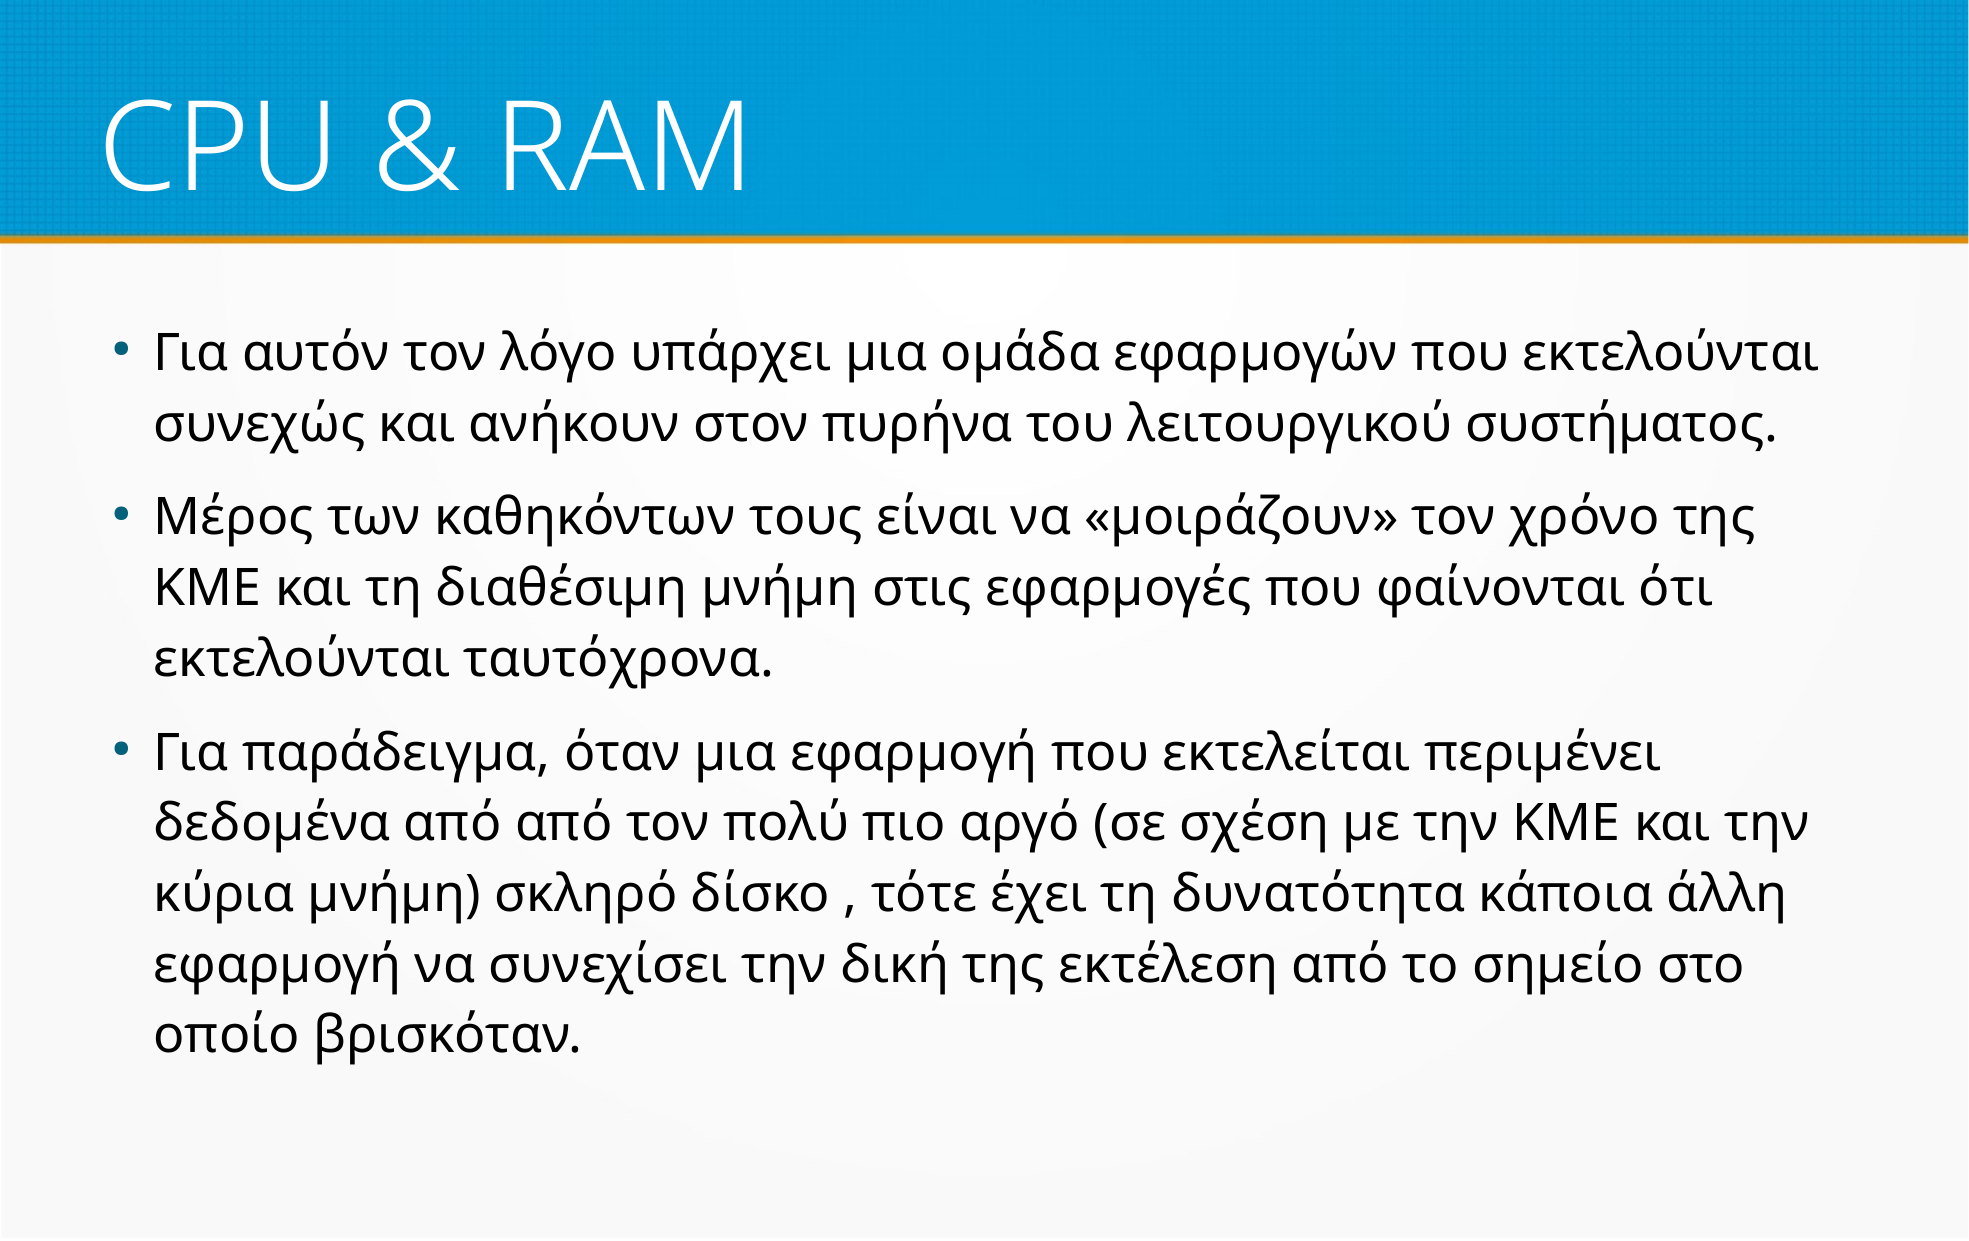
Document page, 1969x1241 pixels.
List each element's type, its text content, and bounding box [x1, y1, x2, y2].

picture [0, 233, 1969, 1241]
title CPU & RAM [98, 19, 1870, 227]
list Για αυτόν τον λόγο υπάρχει μια ομάδα εφαρμογών που εκτελούνται συνεχώς και ανήκουν στον πυρήνα του λειτουργικού συστήματος. Μέρος των καθηκόντων τους είναι να «μοιράζουν» τον χρόνο της KME και τη διαθέσιμη μνήμη στις εφαρμογές που φαίνονται ότι εκτελούνται ταυτόχρονα. Για παράδειγμα, όταν μια εφαρμογή που εκτελείται περιμένει δεδομένα από από τον πολύ πιο αργό (σε σχέση με την ΚΜΕ και την κύρια μνήμη) σκληρό δίσκο , τότε έχει τη δυνατότητα κάποια άλλη εφαρμογή να συνεχίσει την δική της εκτέλεση από το σημείο στο οποίο βρισκόταν. [98, 315, 1861, 1081]
